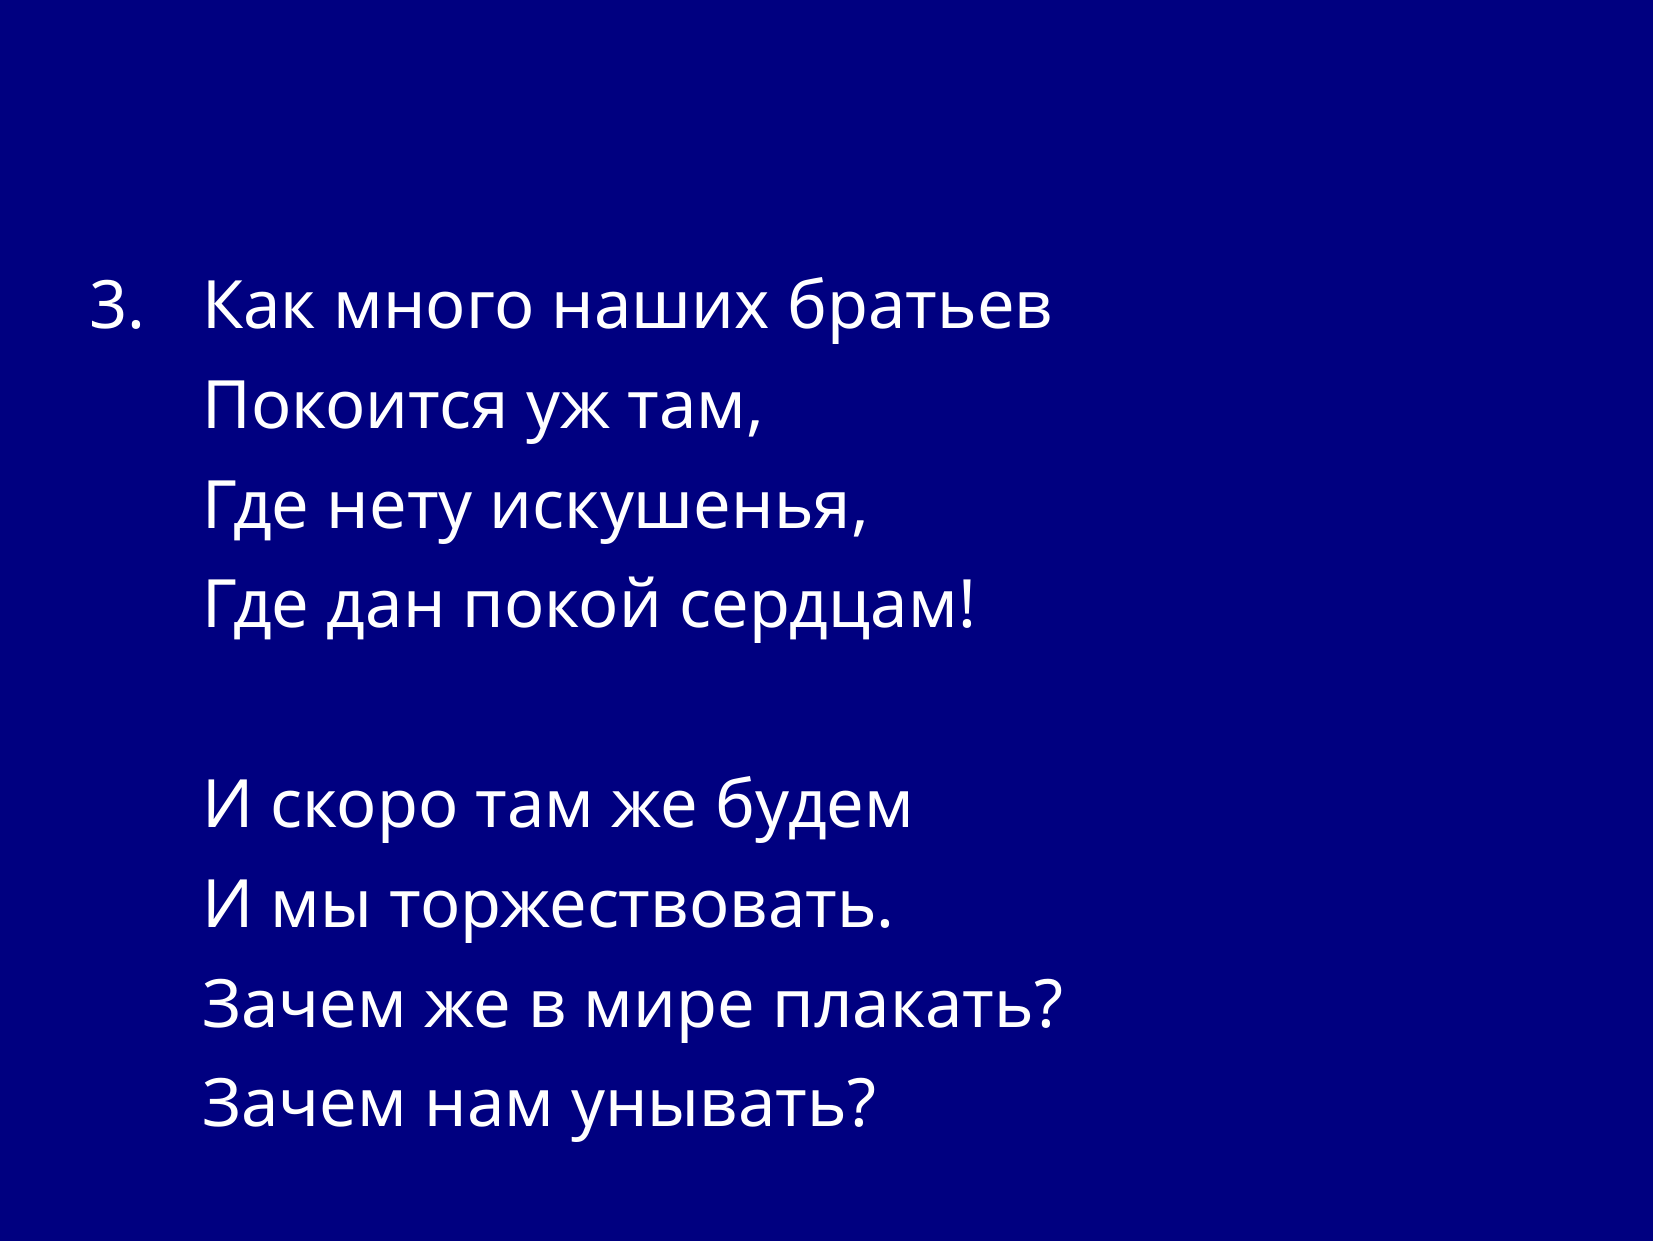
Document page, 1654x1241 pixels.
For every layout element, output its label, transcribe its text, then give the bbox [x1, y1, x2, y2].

text_box 3. Как много наших братьев Покоится уж там, Где нету искушенья, Где дан покой сердцам! И скоро там же будем И мы торжествовать. Зачем же в мире плакать? Зачем нам унывать? [75, 150, 1576, 1163]
